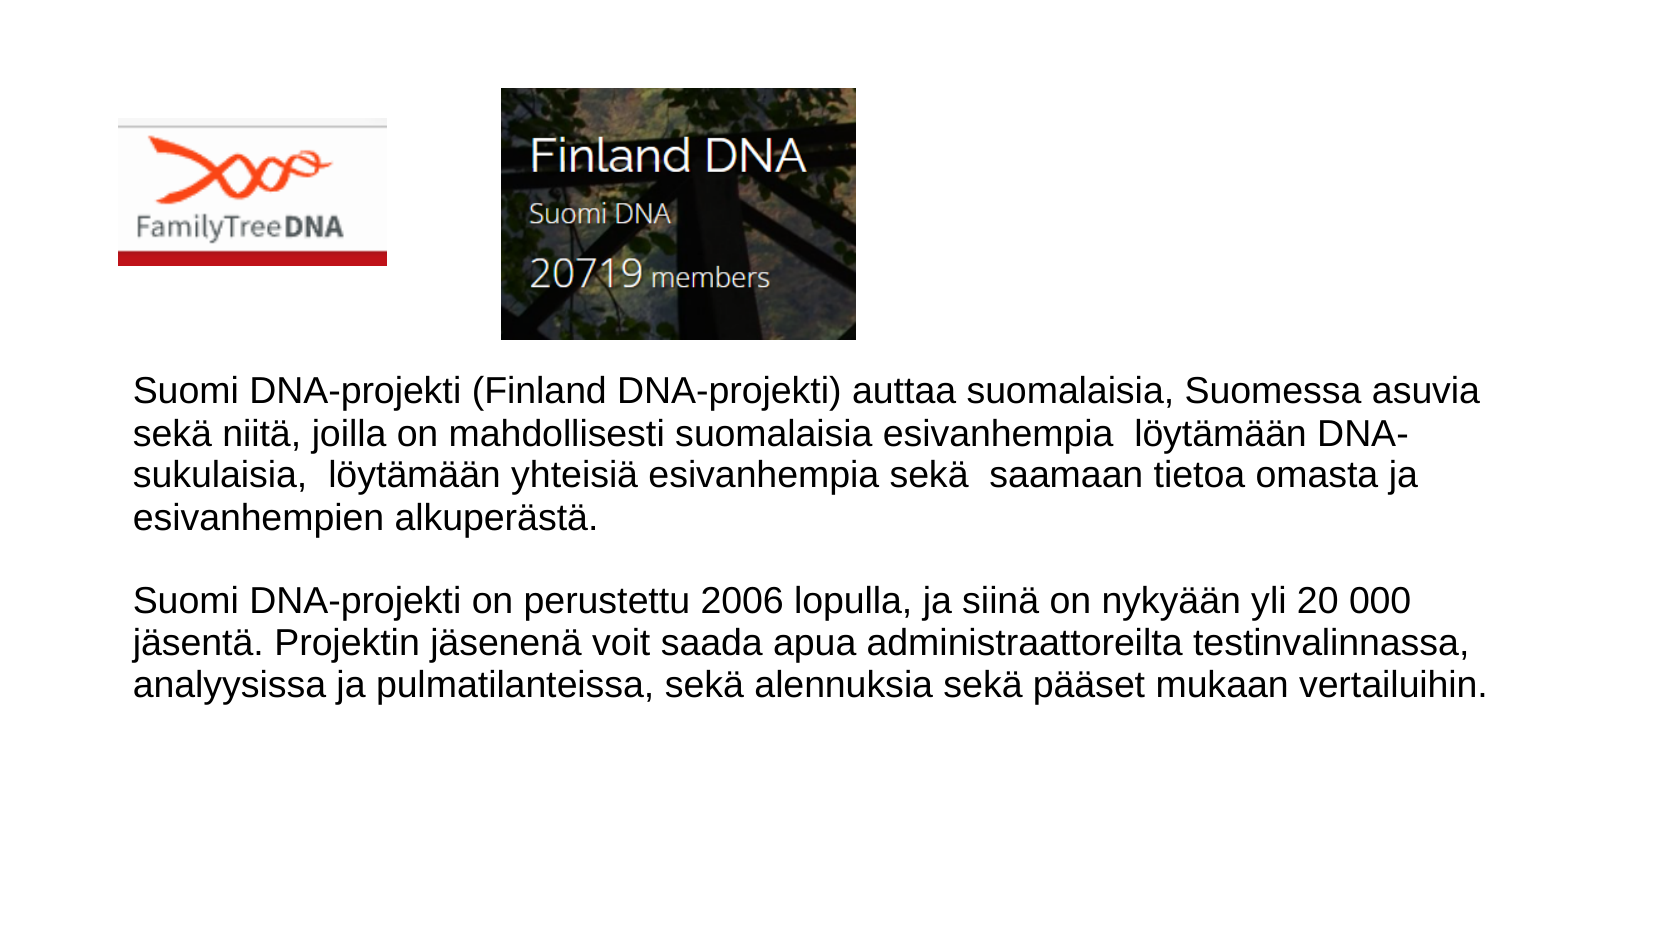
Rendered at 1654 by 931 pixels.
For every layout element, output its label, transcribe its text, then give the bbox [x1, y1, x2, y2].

picture [118, 118, 387, 266]
text_box Suomi DNA-projekti (Finland DNA-projekti) auttaa suomalaisia, Suomessa asuvia sekä niitä, joilla on mahdollisesti suomalaisia esivanhempia löytämään DNA-sukulaisia, löytämään yhteisiä esivanhempia sekä saamaan tietoa omasta ja esivanhempien alkuperästä. Suomi DNA-projekti on perustettu 2006 lopulla, ja siinä on nykyään yli 20 000 jäsentä. Projektin jäsenenä voit saada apua administraattoreilta testinvalinnassa, analyysissa ja pulmatilanteissa, sekä alennuksia sekä pääset mukaan vertailuihin. [118, 362, 1506, 621]
picture [501, 88, 856, 340]
